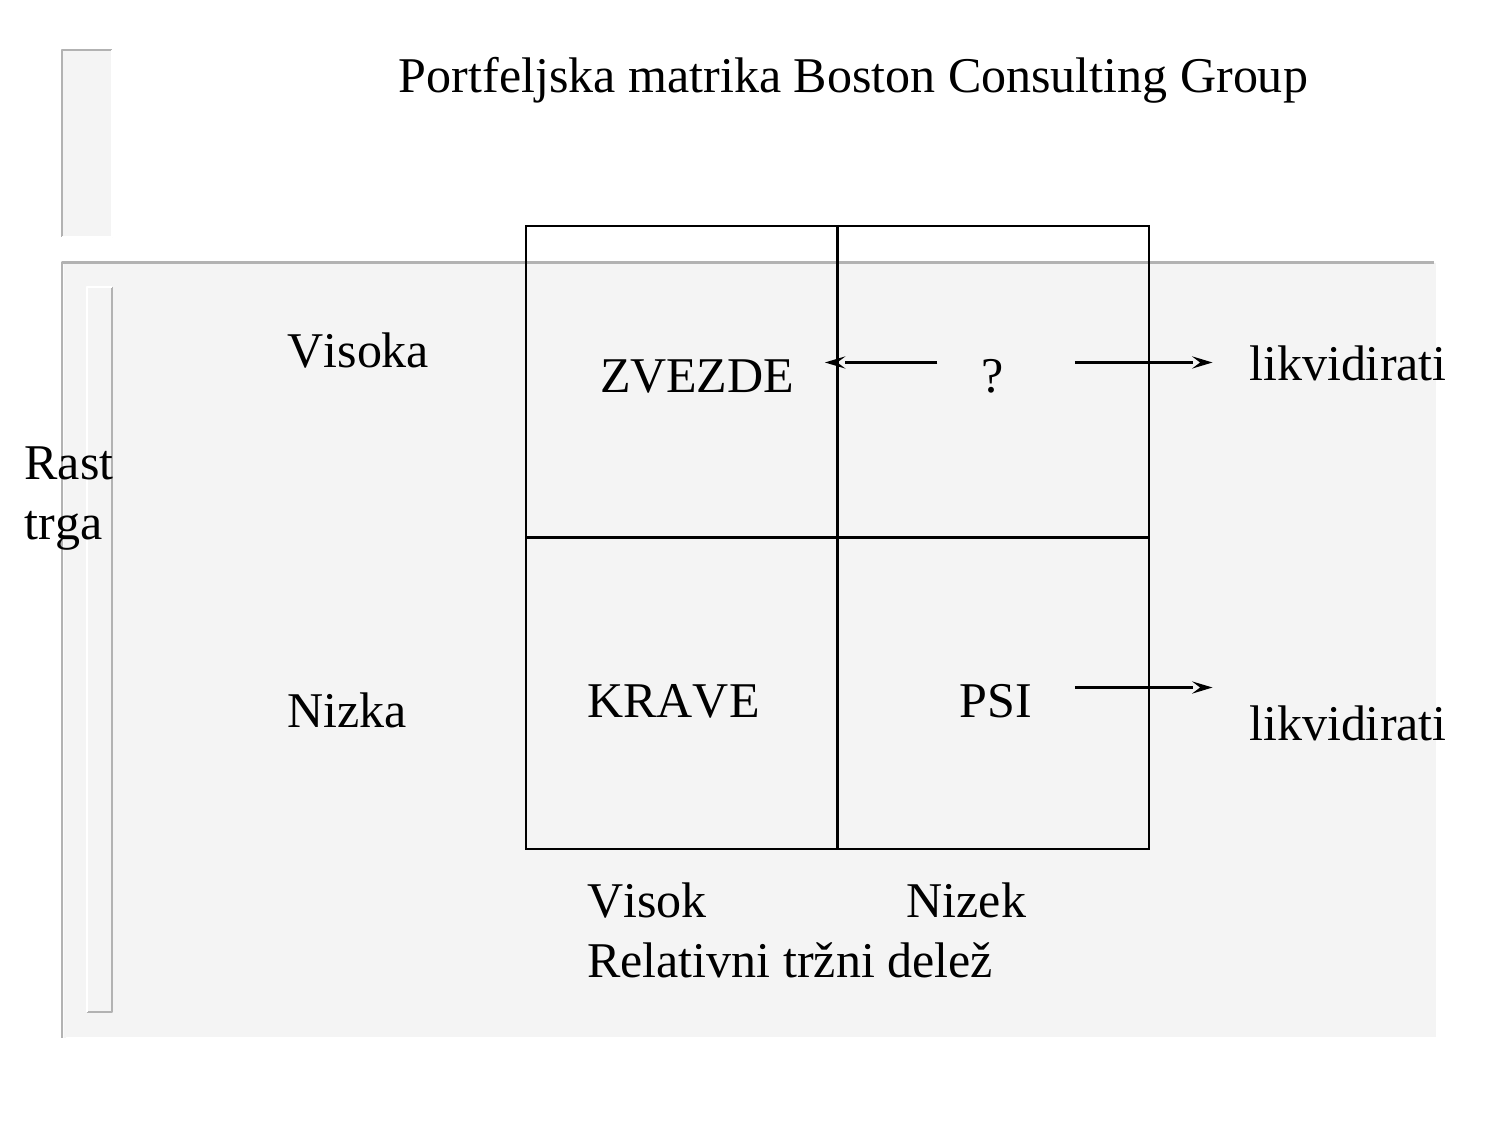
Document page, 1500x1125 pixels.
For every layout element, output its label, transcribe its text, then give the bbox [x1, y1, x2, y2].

text_box ZVEZDE ? [584, 334, 1020, 411]
text_box Portfeljska matrika Boston Consulting Group [383, 34, 1324, 111]
text_box Rast trga [9, 422, 130, 558]
text_box Visoka Nizka [272, 309, 445, 746]
text_box likvidirati likvidirati [1234, 322, 1463, 758]
text_box KRAVE PSI [572, 659, 1047, 736]
text_box Visok Nizek Relativni tržni delež [572, 859, 1042, 996]
